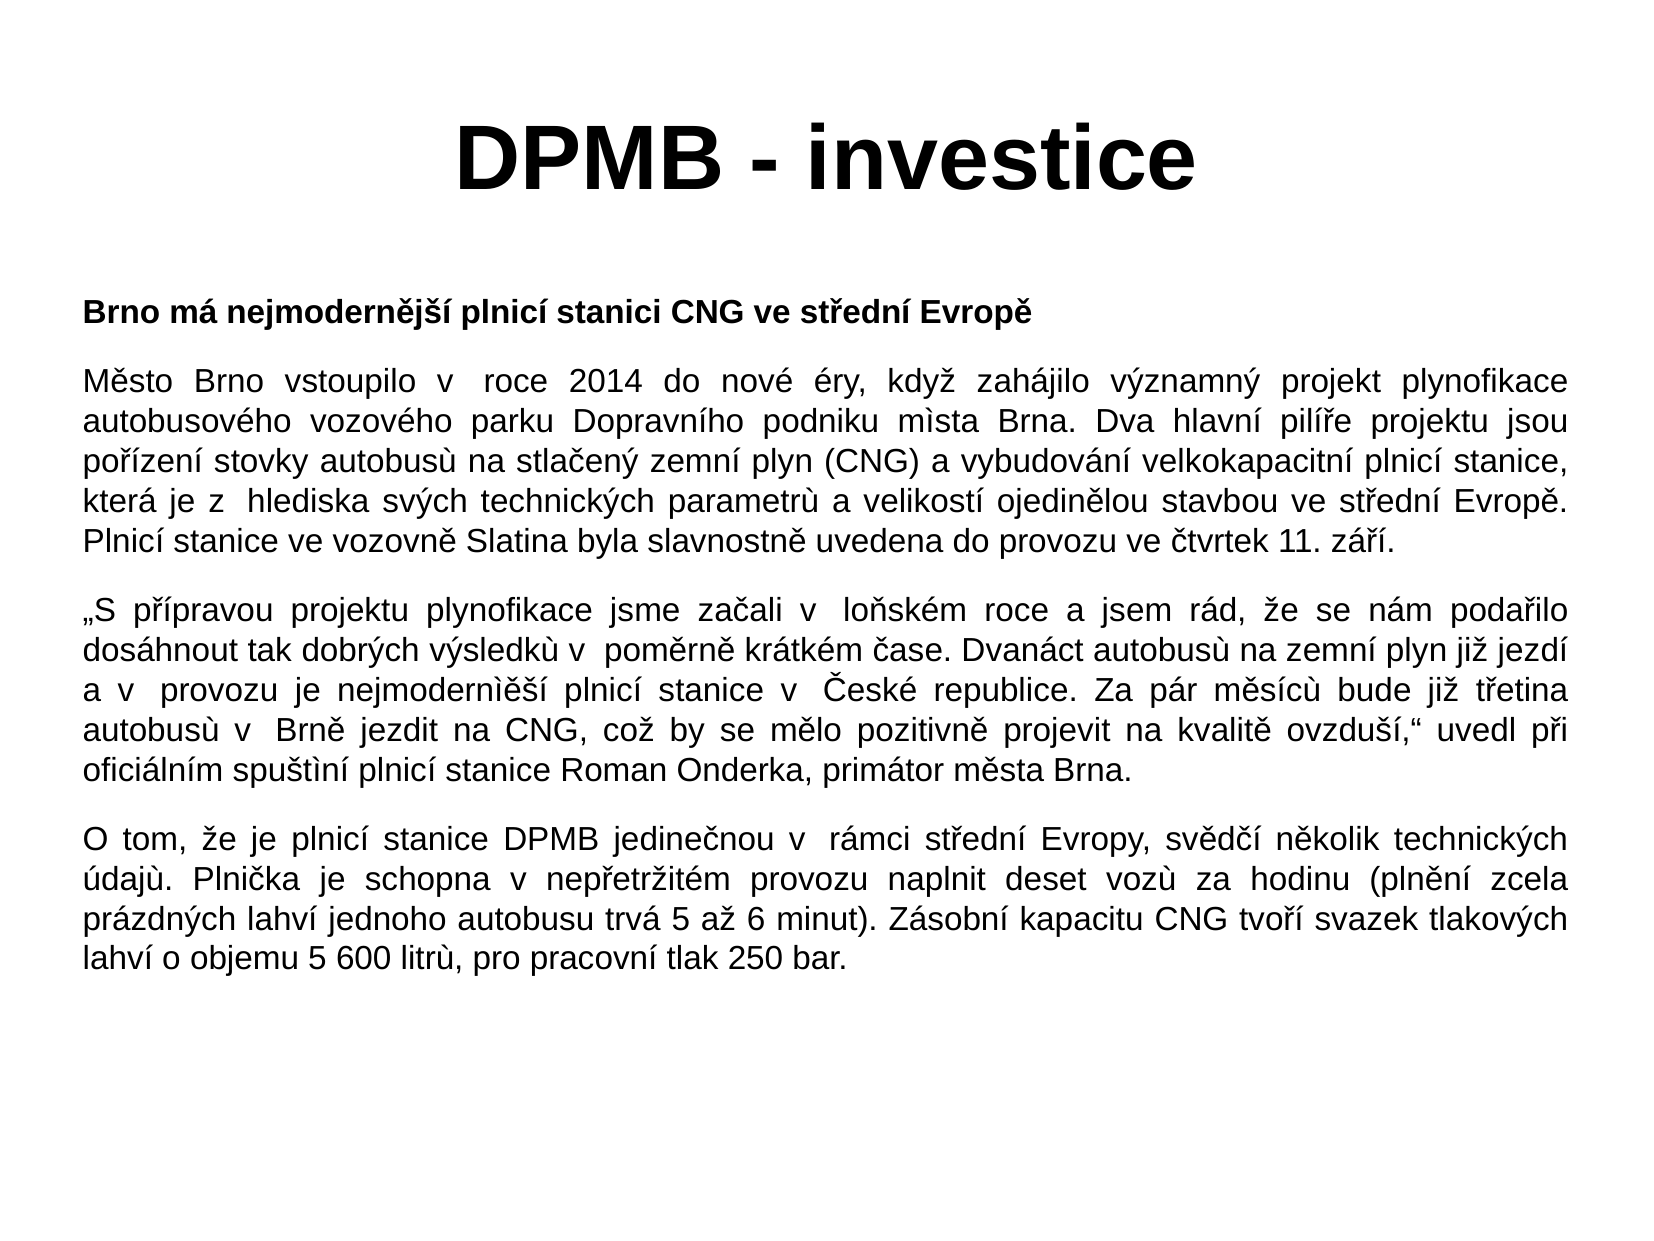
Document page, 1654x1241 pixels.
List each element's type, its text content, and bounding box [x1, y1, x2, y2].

title DPMB - investice [82, 49, 1571, 257]
list Brno má nejmodernější plnicí stanici CNG ve střední Evropě Město Brno vstoupilo v roce 2014 do nové éry, když zahájilo významný projekt plynofikace autobusového vozového parku Dopravního podniku mìsta Brna. Dva hlavní pilíře projektu jsou pořízení stovky autobusù na stlačený zemní plyn (CNG) a vybudování velkokapacitní plnicí stanice, která je z hlediska svých technických parametrù a velikostí ojedinělou stavbou ve střední Evropě. Plnicí stanice ve vozovně Slatina byla slavnostně uvedena do provozu ve čtvrtek 11. září. „S přípravou projektu plynofikace jsme začali v loňském roce a jsem rád, že se nám podařilo dosáhnout tak dobrých výsledkù v poměrně krátkém čase. Dvanáct autobusù na zemní plyn již jezdí a v provozu je nejmodernìěší plnicí stanice v České republice. Za pár měsícù bude již třetina autobusù v Brně jezdit na CNG, což by se mělo pozitivně projevit na kvalitě ovzduší,“ uvedl při oficiálním spuštìní plnicí stanice Roman Onderka, primátor města Brna. O tom, že je plnicí stanice DPMB jedinečnou v rámci střední Evropy, svědčí několik technických údajù. Plnička je schopna v nepřetržitém provozu naplnit deset vozù za hodinu (plnění zcela prázdných lahví jednoho autobusu trvá 5 až 6 minut). Zásobní kapacitu CNG tvoří svazek tlakových lahví o objemu 5 600 litrù, pro pracovní tlak 250 bar. [82, 290, 1571, 1109]
